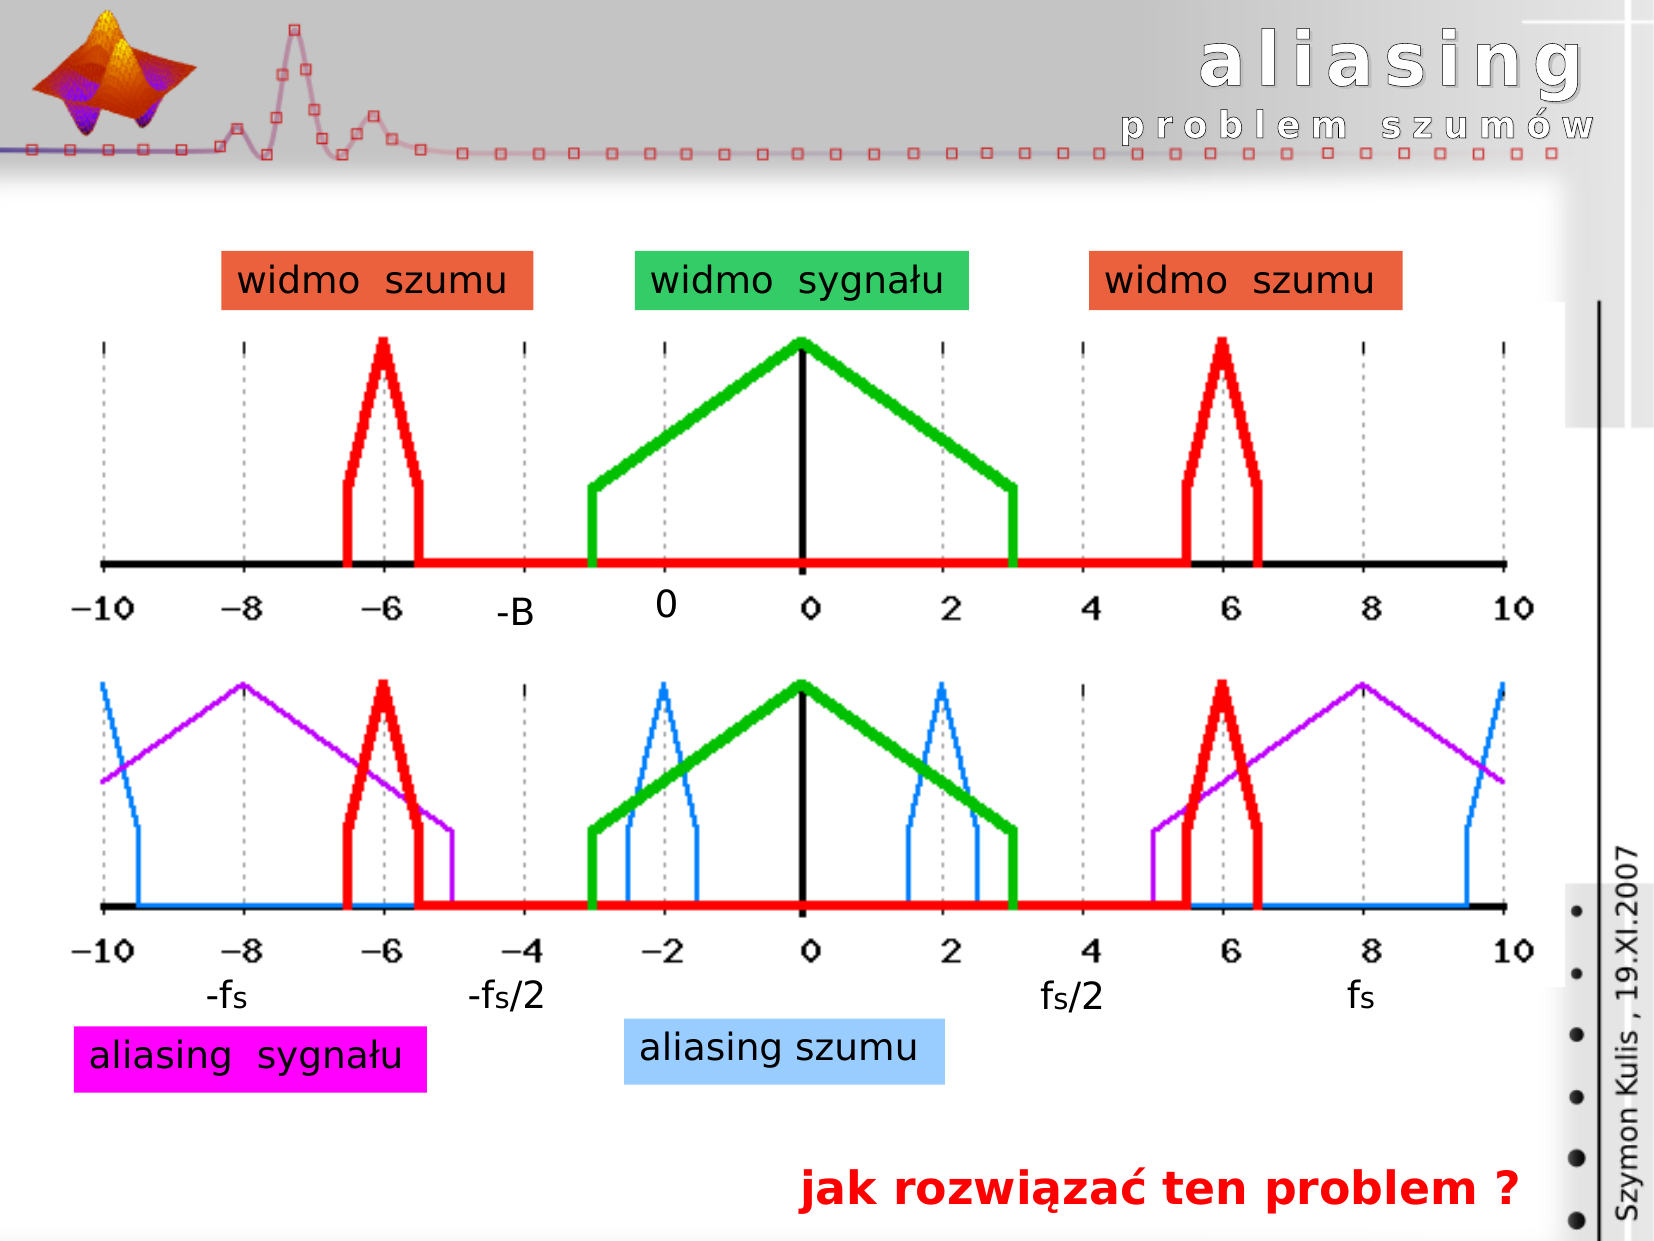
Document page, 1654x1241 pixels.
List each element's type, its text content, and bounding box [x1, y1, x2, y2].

text_box aliasing sygnału [73, 1026, 427, 1093]
title aliasing problem szumów [59, 14, 1595, 148]
text_box jak rozwiązać ten problem ? [782, 1151, 1525, 1226]
picture [0, 0, 1654, 1241]
text_box 0 [639, 575, 714, 656]
text_box -fs [190, 966, 290, 1026]
text_box fs/2 [1025, 967, 1156, 1049]
text_box -fs/2 [453, 966, 602, 1048]
text_box widmo szumu [221, 250, 534, 311]
text_box widmo sygnału [634, 250, 969, 311]
text_box fs [1332, 966, 1413, 1048]
text_box aliasing szumu [624, 1018, 945, 1085]
text_box -B [481, 583, 576, 665]
text_box widmo szumu [1089, 250, 1403, 311]
